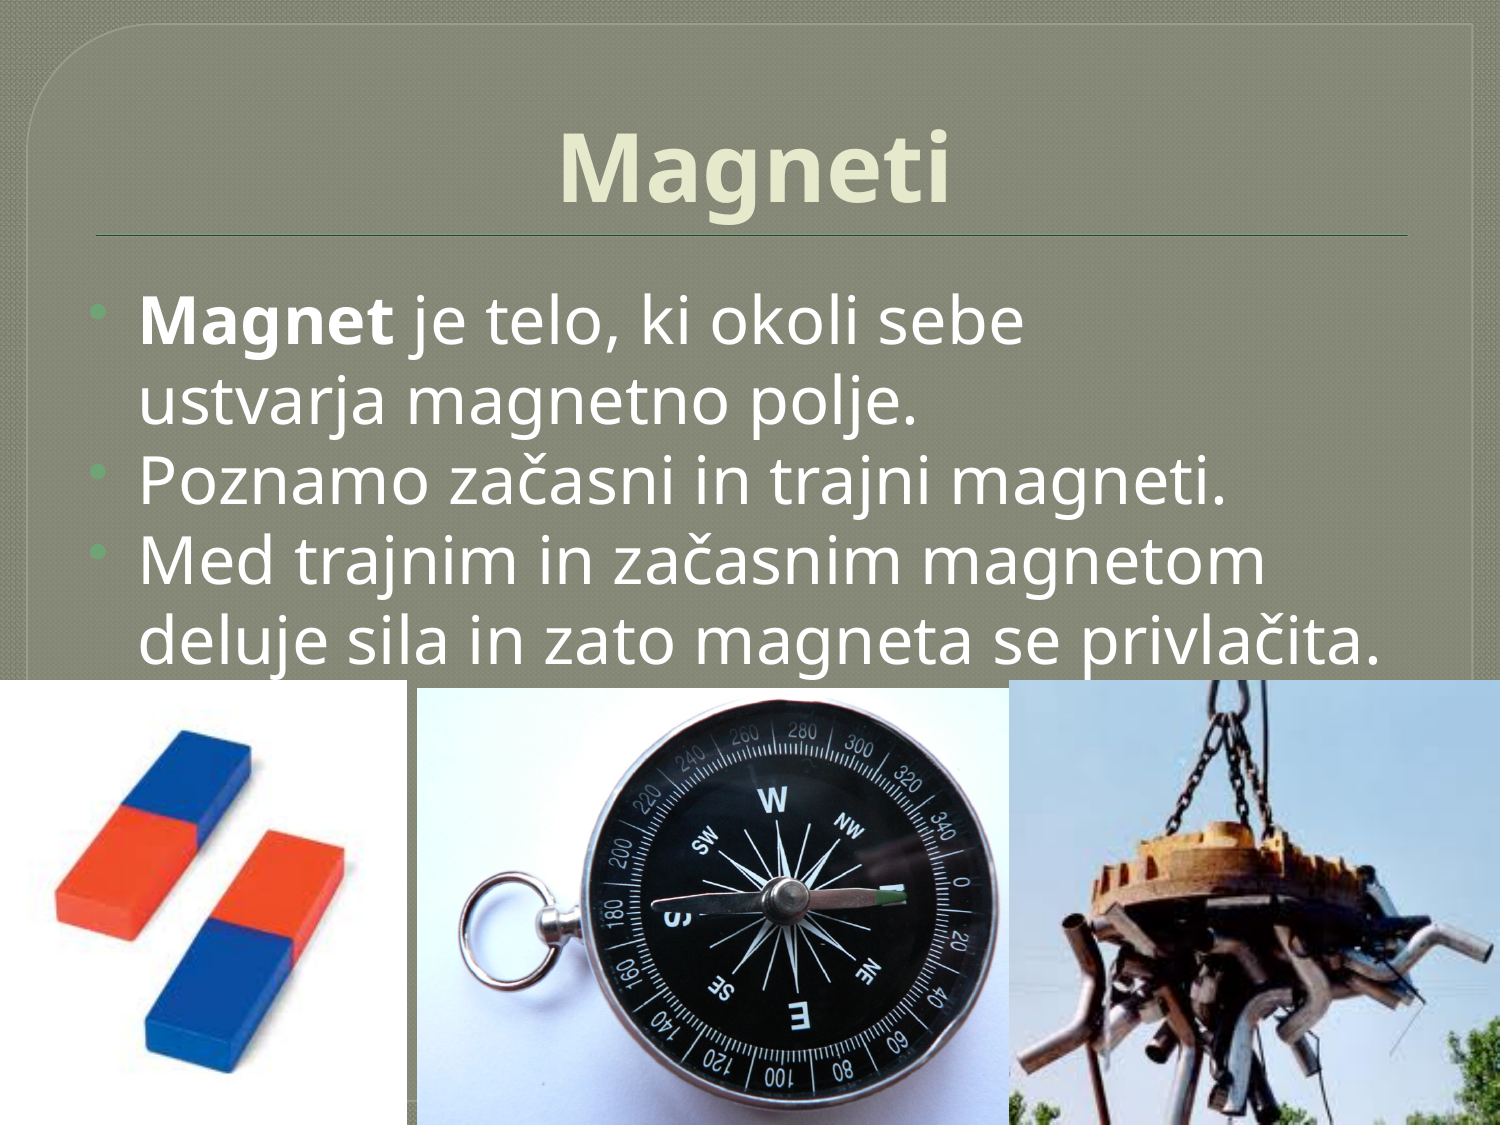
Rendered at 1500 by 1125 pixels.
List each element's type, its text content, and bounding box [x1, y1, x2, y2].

picture [0, 0, 1500, 1125]
title Magneti [75, 41, 1425, 230]
list Magnet je telo, ki okoli sebe ustvarja magnetno polje. Poznamo začasni in trajni magneti. Med trajnim in začasnim magnetom deluje sila in zato magneta se privlačita. [75, 270, 1425, 1013]
